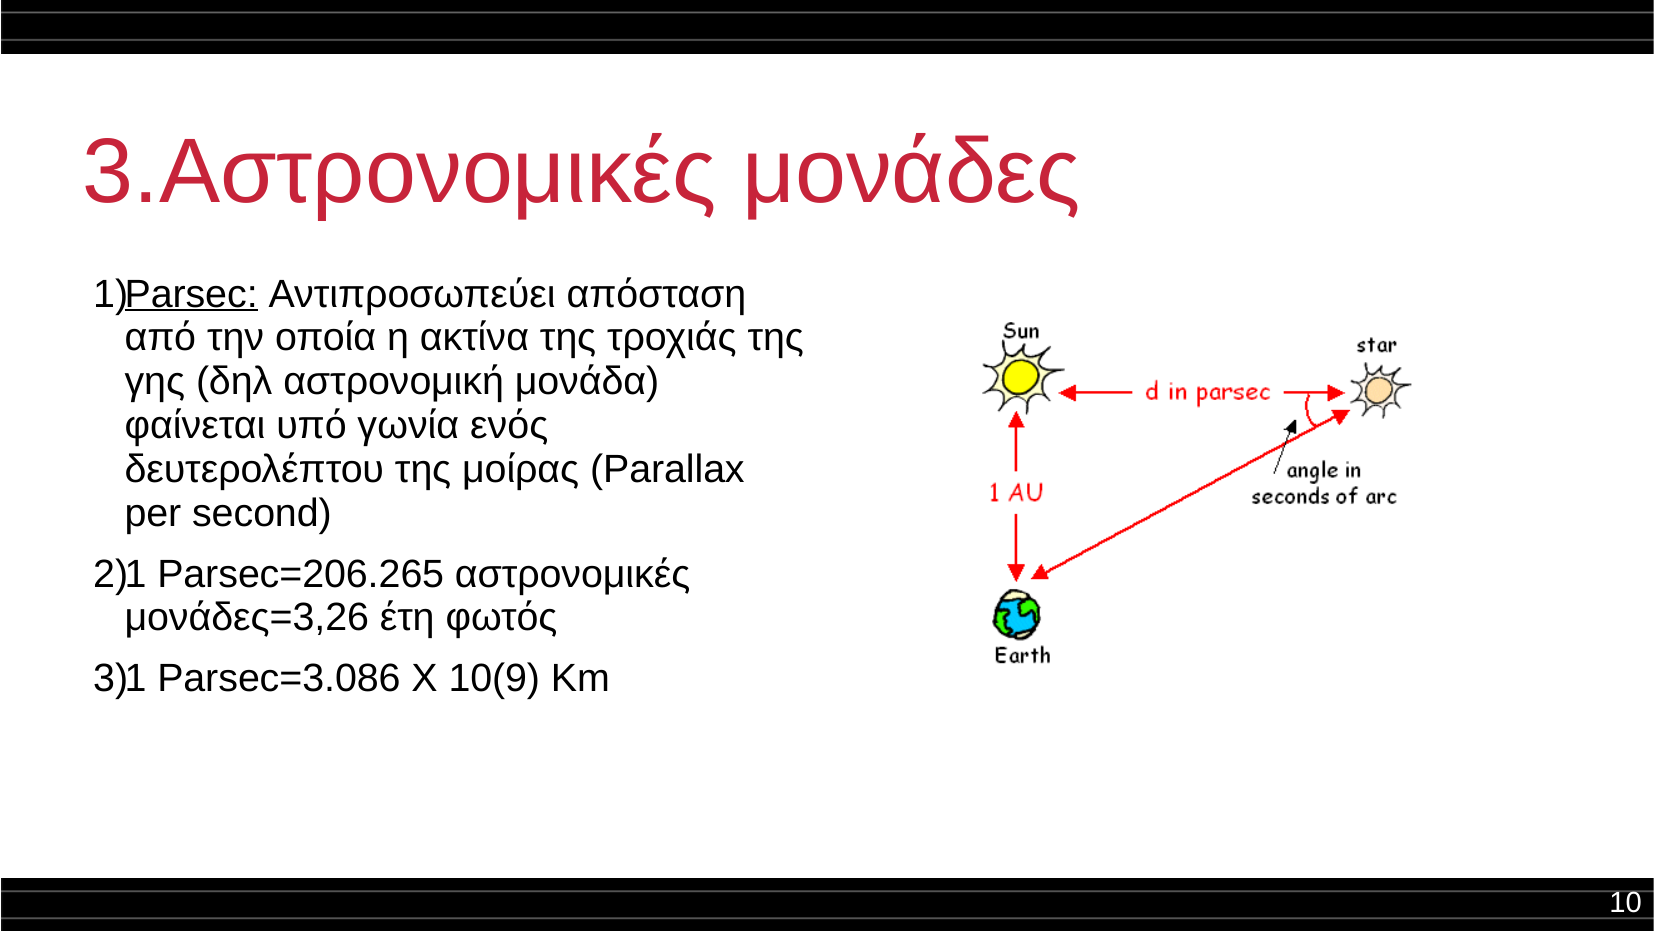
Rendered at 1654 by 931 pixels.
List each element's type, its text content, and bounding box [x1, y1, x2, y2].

picture [971, 311, 1424, 667]
list Parsec: Αντιπροσωπεύει απόσταση από την οποία η ακτίνα της τροχιάς της γης (δηλ αστρονομική μονάδα) φαίνεται υπό γωνία ενός δευτερολέπτου της μοίρας (Parallax per second) 1 Parsec=206.265 αστρονομικές μονάδες=3,26 έτη φωτός 1 Parsec=3.086 X 10(9) Km [82, 271, 809, 713]
title 3.Αστρονομικές μονάδες [82, 92, 1571, 249]
picture [1, 0, 1654, 54]
picture [1, 878, 1654, 931]
